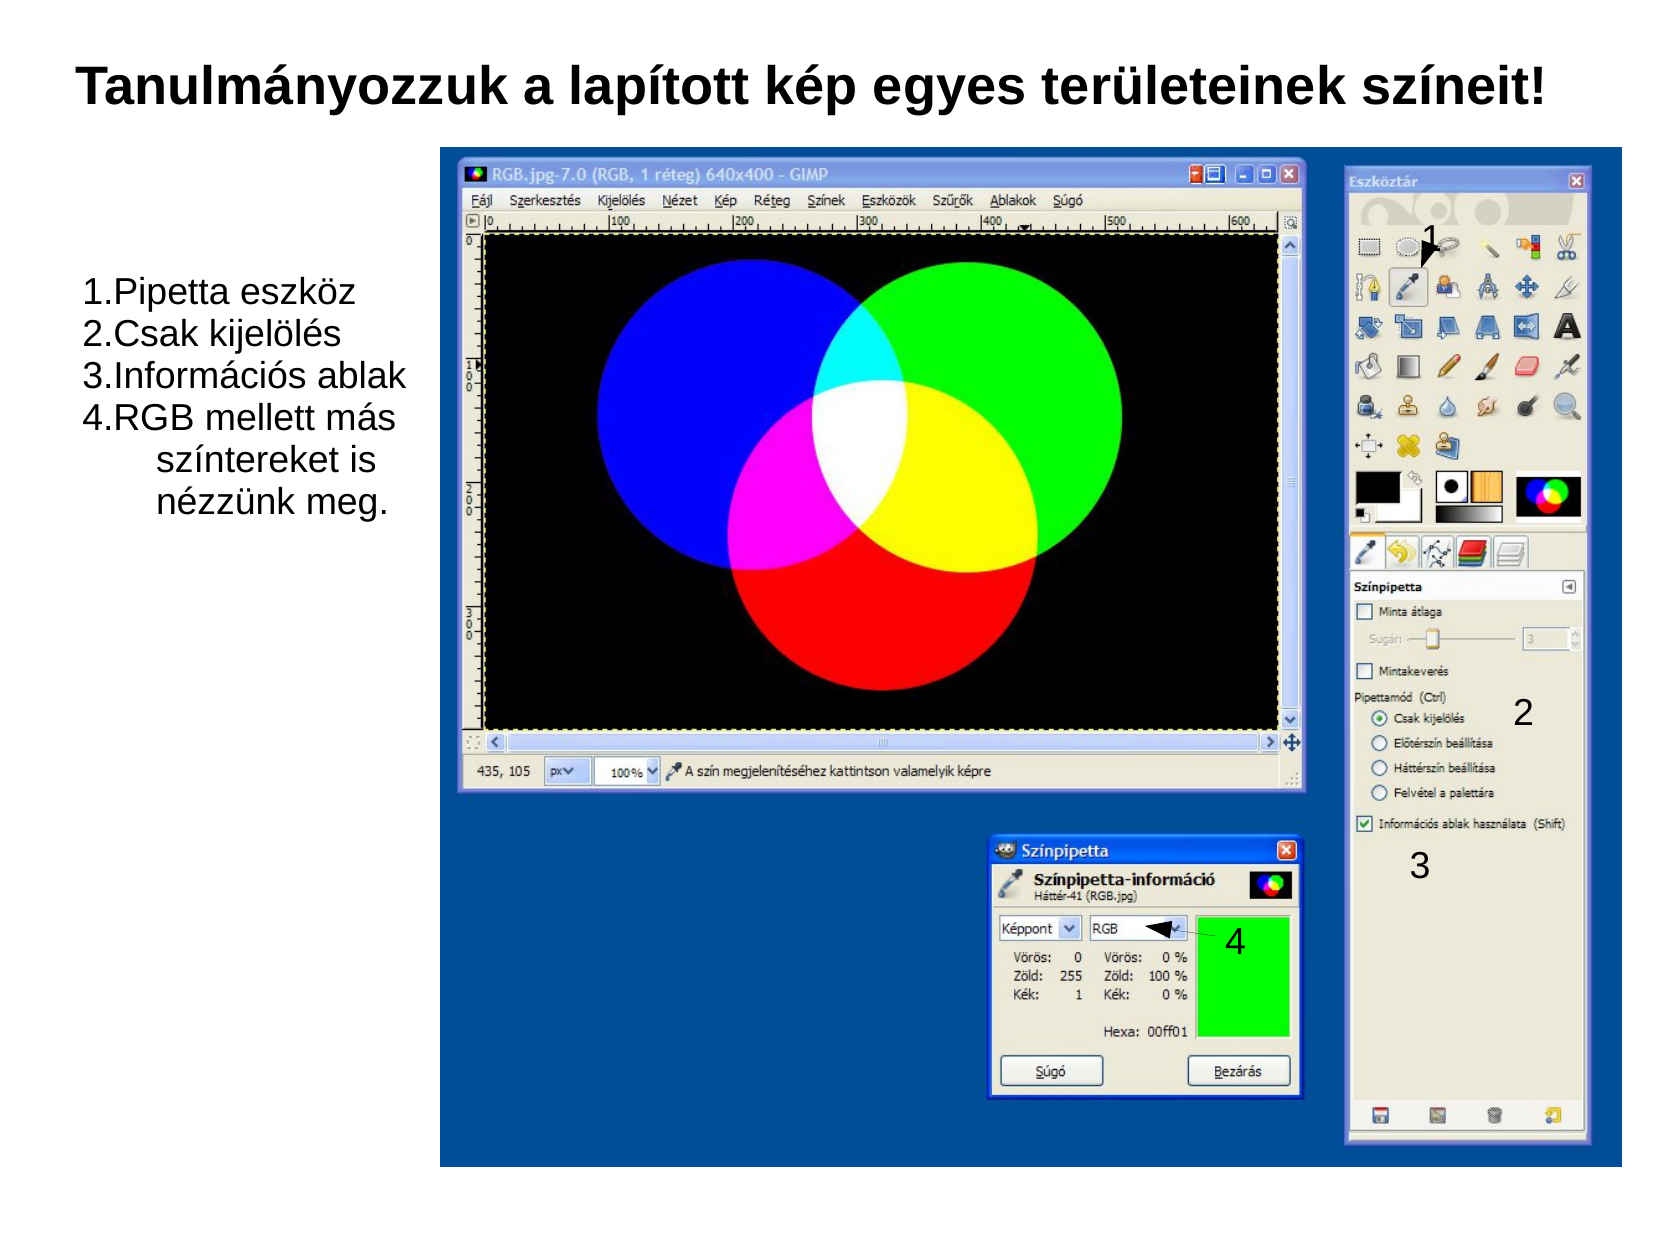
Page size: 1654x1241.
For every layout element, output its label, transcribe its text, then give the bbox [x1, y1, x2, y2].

text_box 2 [1498, 684, 1549, 742]
text_box 4 [1210, 912, 1261, 970]
text_box 1 [1406, 210, 1457, 268]
picture [440, 147, 1622, 1167]
text_box Pipetta eszköz Csak kijelölés Információs ablak RGB mellett más színtereket is nézzünk meg. [67, 263, 422, 531]
text_box Tanulmányozzuk a lapított kép egyes területeinek színeit! [60, 47, 1565, 125]
text_box 3 [1394, 837, 1446, 895]
